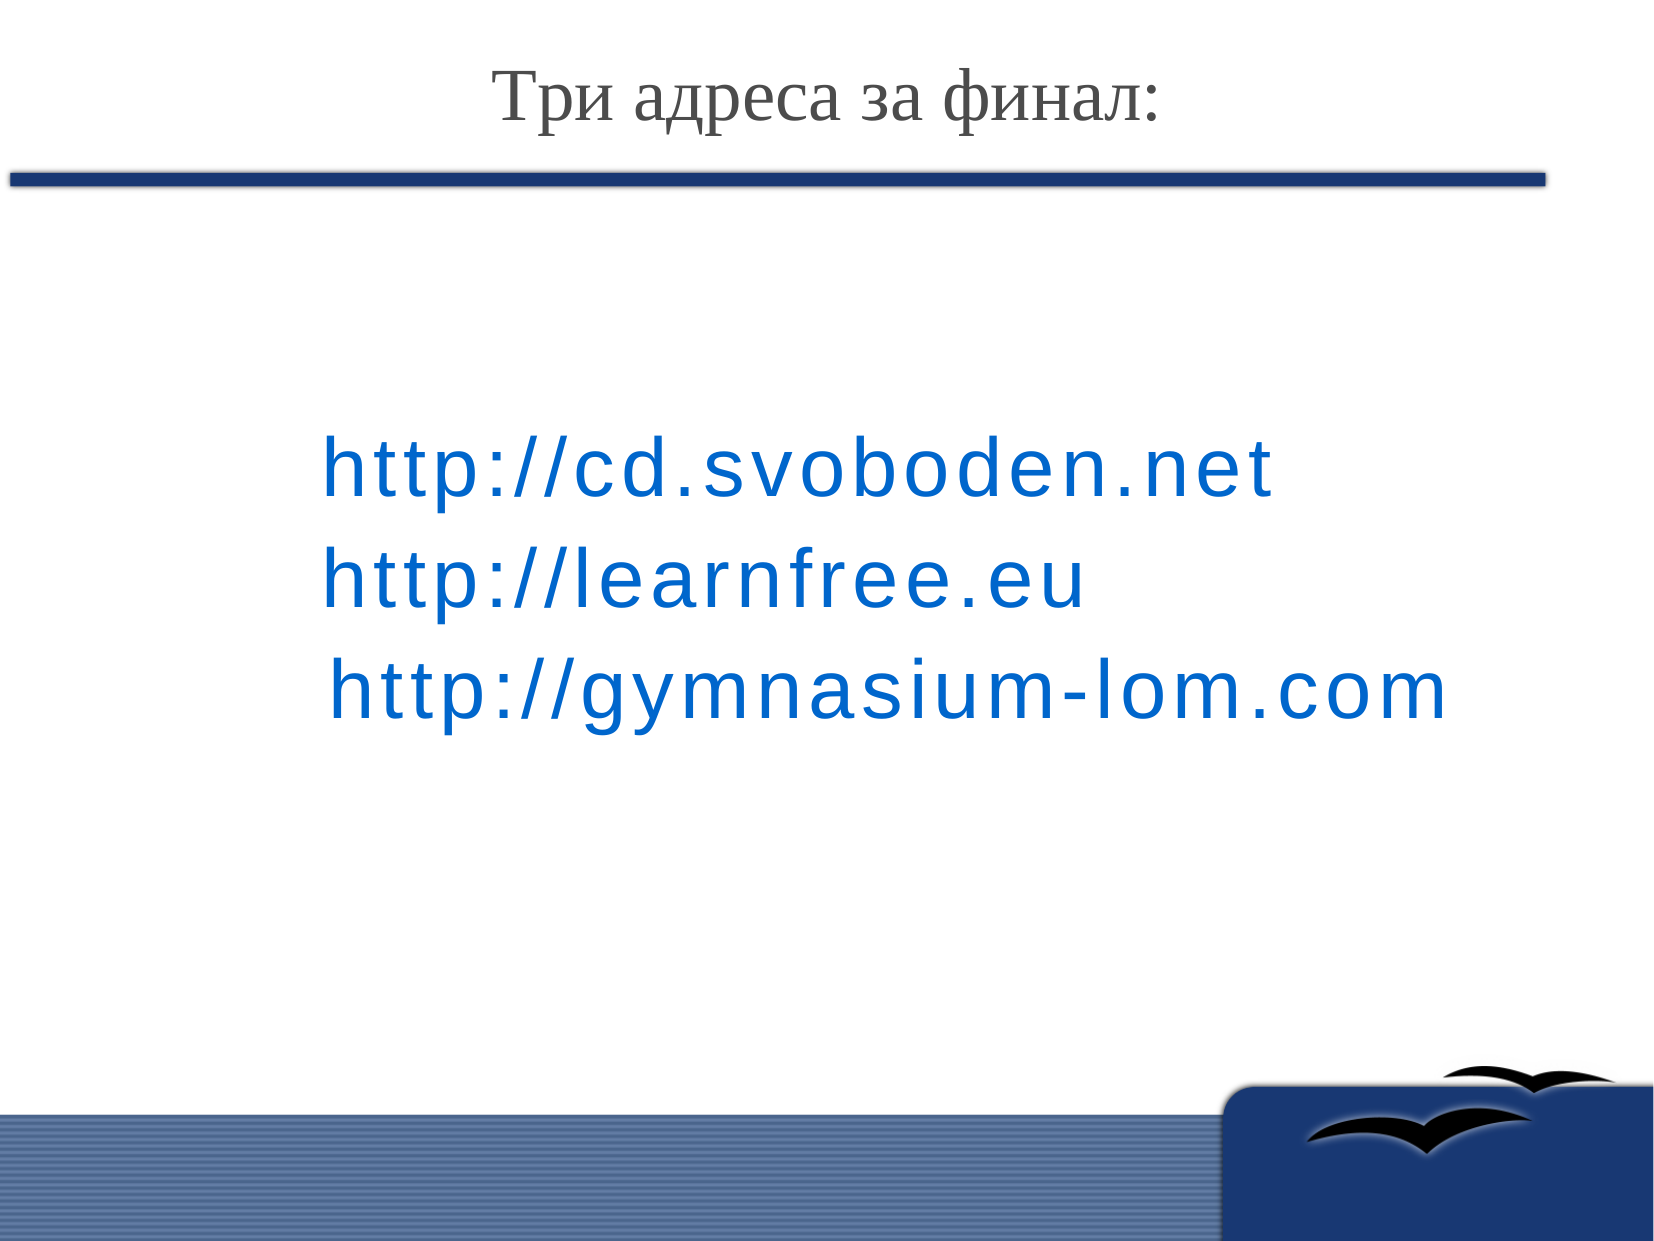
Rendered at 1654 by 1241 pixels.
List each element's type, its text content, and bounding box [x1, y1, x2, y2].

title Три адреса за финал: [121, 27, 1534, 164]
list http://cd.svoboden.net http://learnfree.eu http://gymnasium-lom.com [250, 280, 1510, 1030]
picture [0, 0, 1654, 1241]
